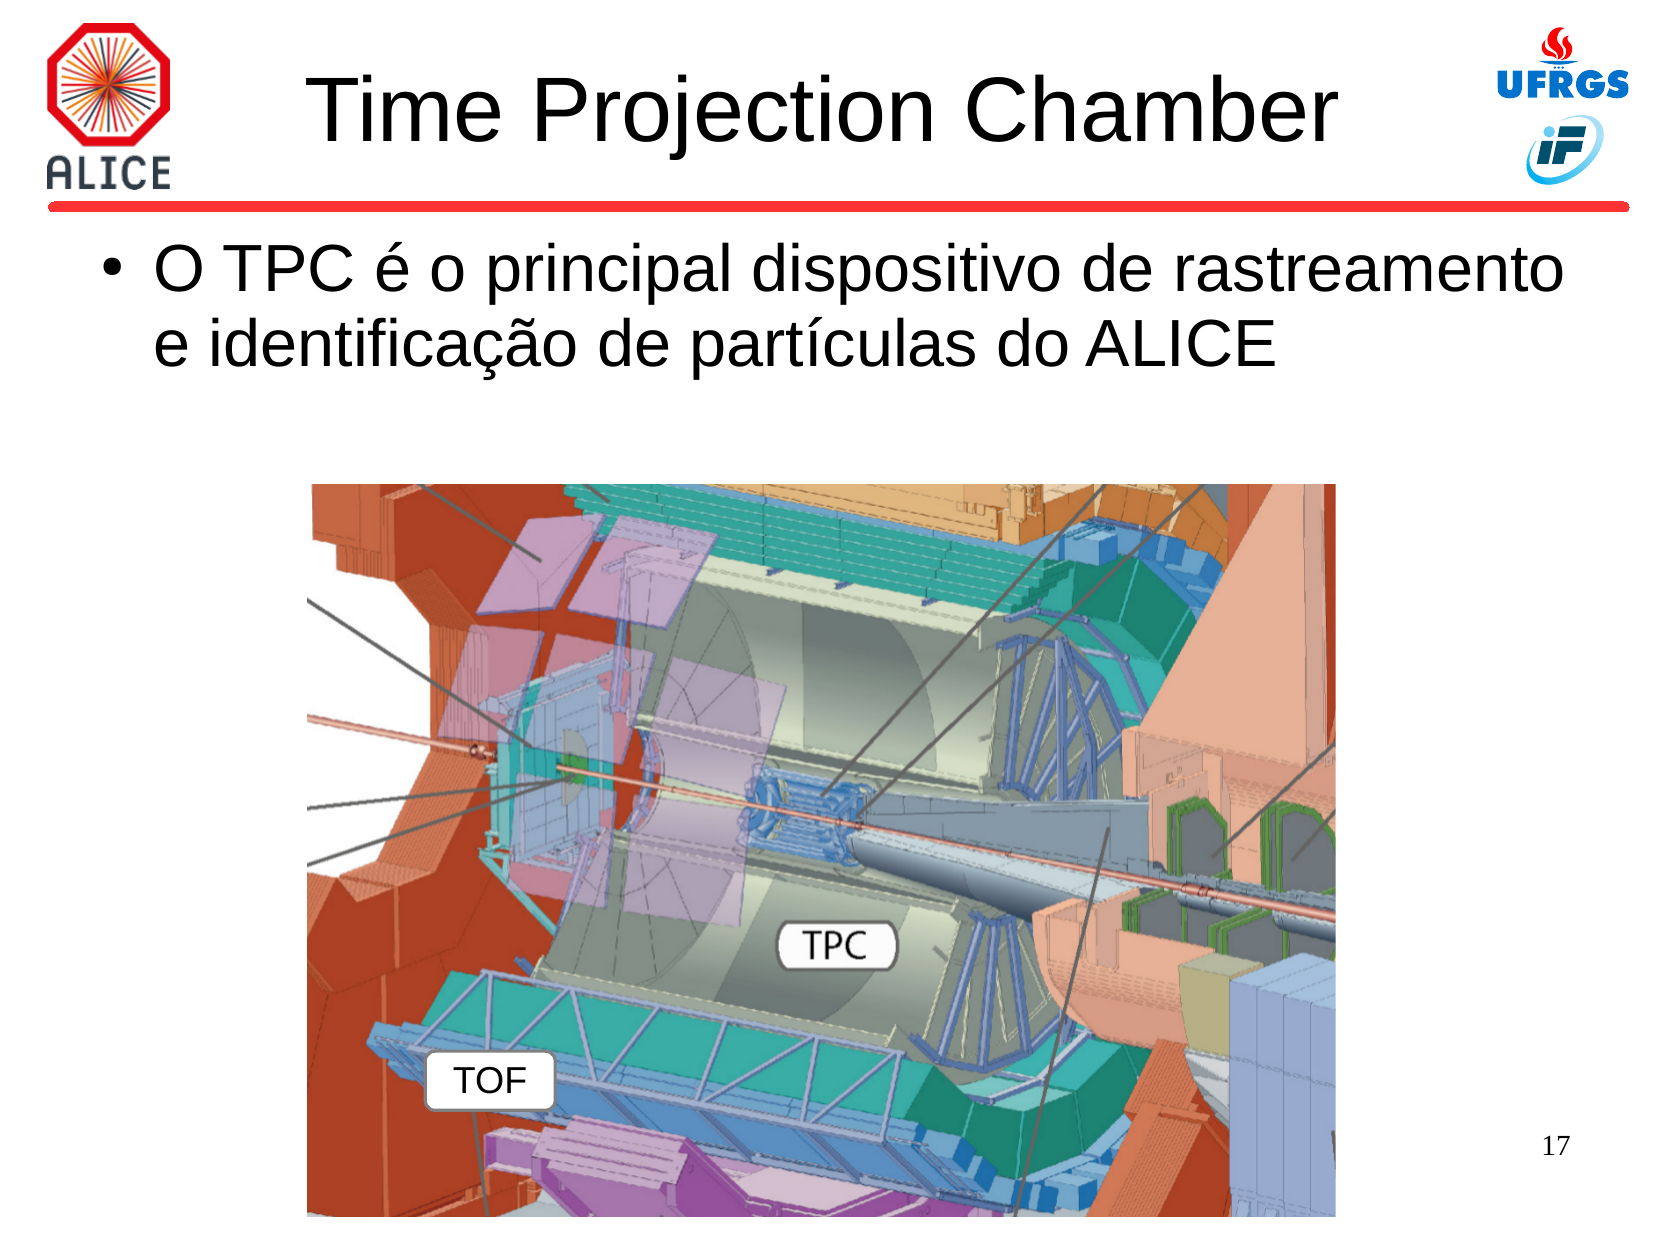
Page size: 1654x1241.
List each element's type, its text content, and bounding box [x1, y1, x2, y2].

picture [1526, 153, 1531, 162]
list O TPC é o principal dispositivo de rastreamento e identificação de partículas do ALICE [82, 231, 1571, 951]
title Time Projection Chamber [193, 5, 1453, 213]
picture [307, 484, 1336, 1217]
picture [1542, 176, 1558, 185]
picture [1497, 27, 1629, 103]
text_box TOF [425, 1051, 556, 1111]
picture [47, 23, 170, 190]
